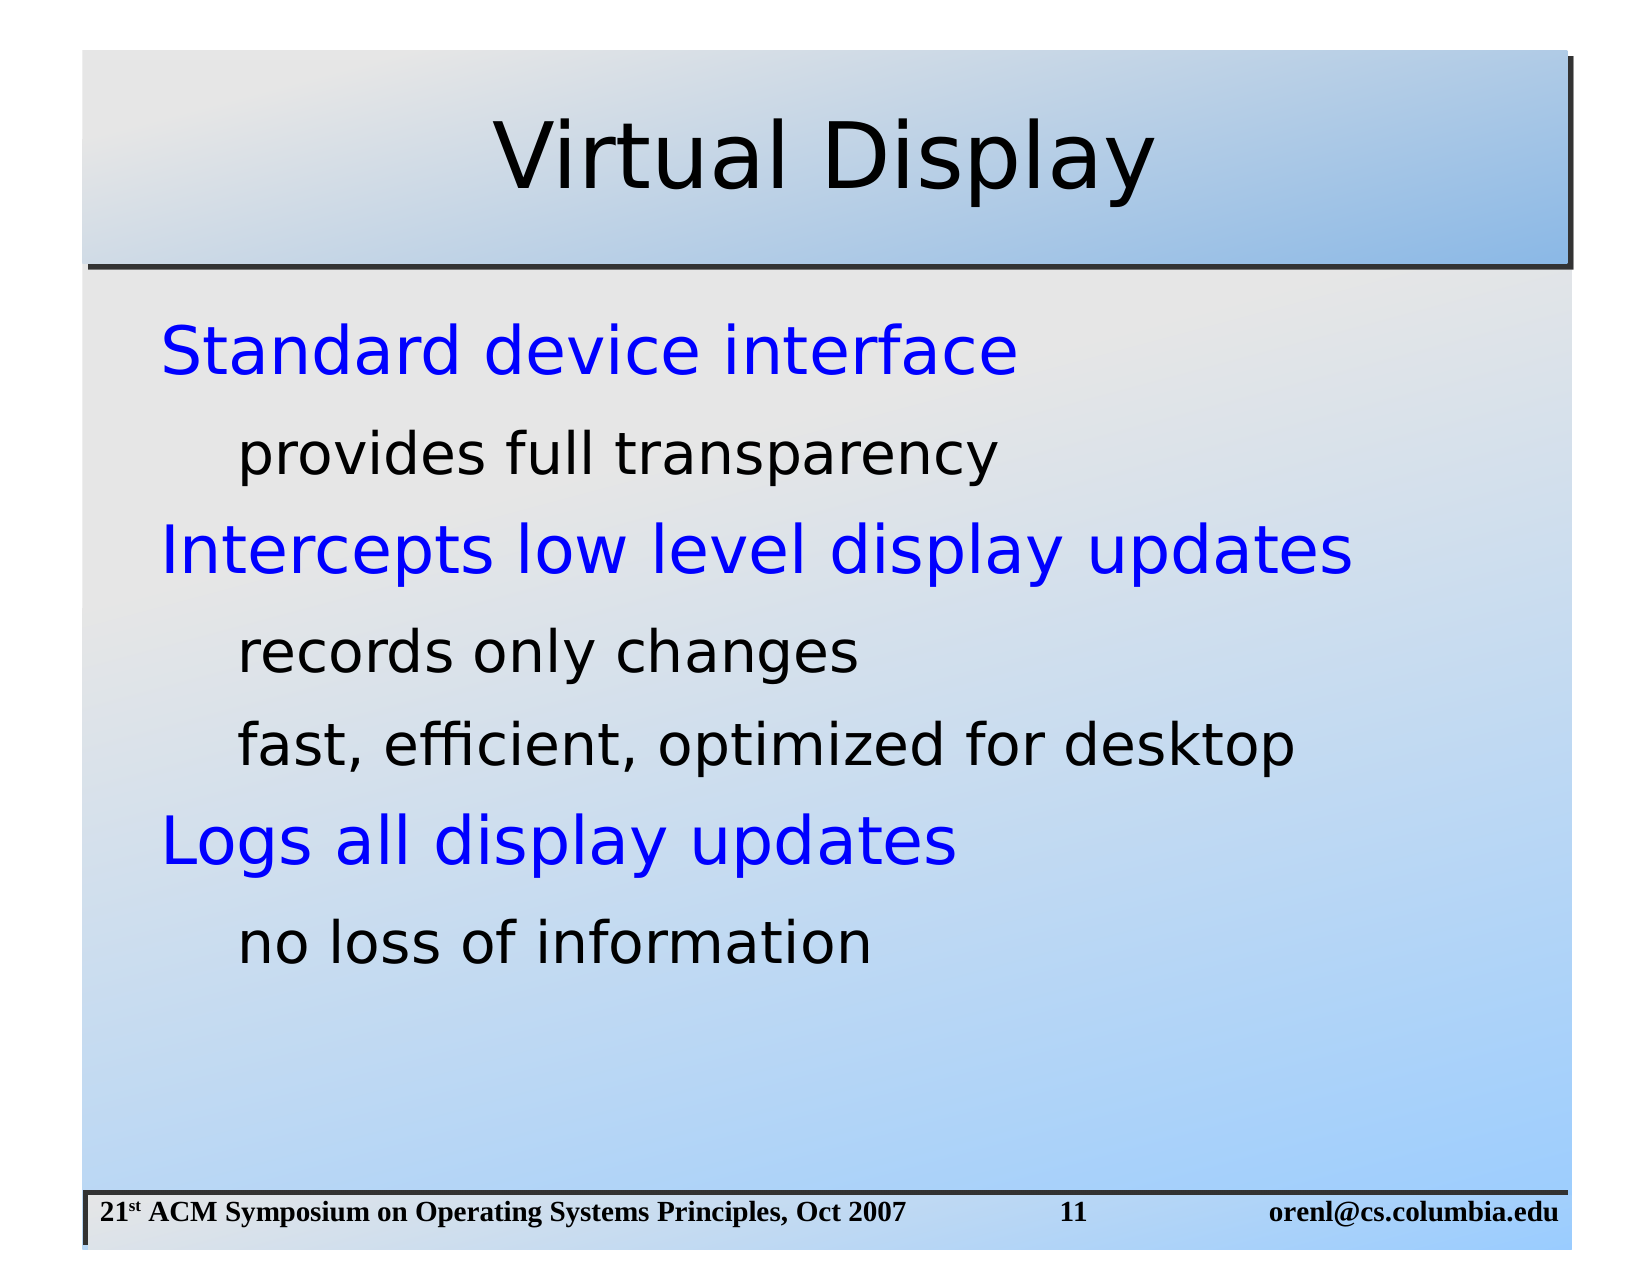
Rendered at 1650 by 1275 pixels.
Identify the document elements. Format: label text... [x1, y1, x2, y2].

list Standard device interface provides full transparency Intercepts low level display updates records only changes fast, efficient, optimized for desktop Logs all display updates no loss of information [82, 298, 1568, 1140]
title Virtual Display [82, 58, 1568, 257]
